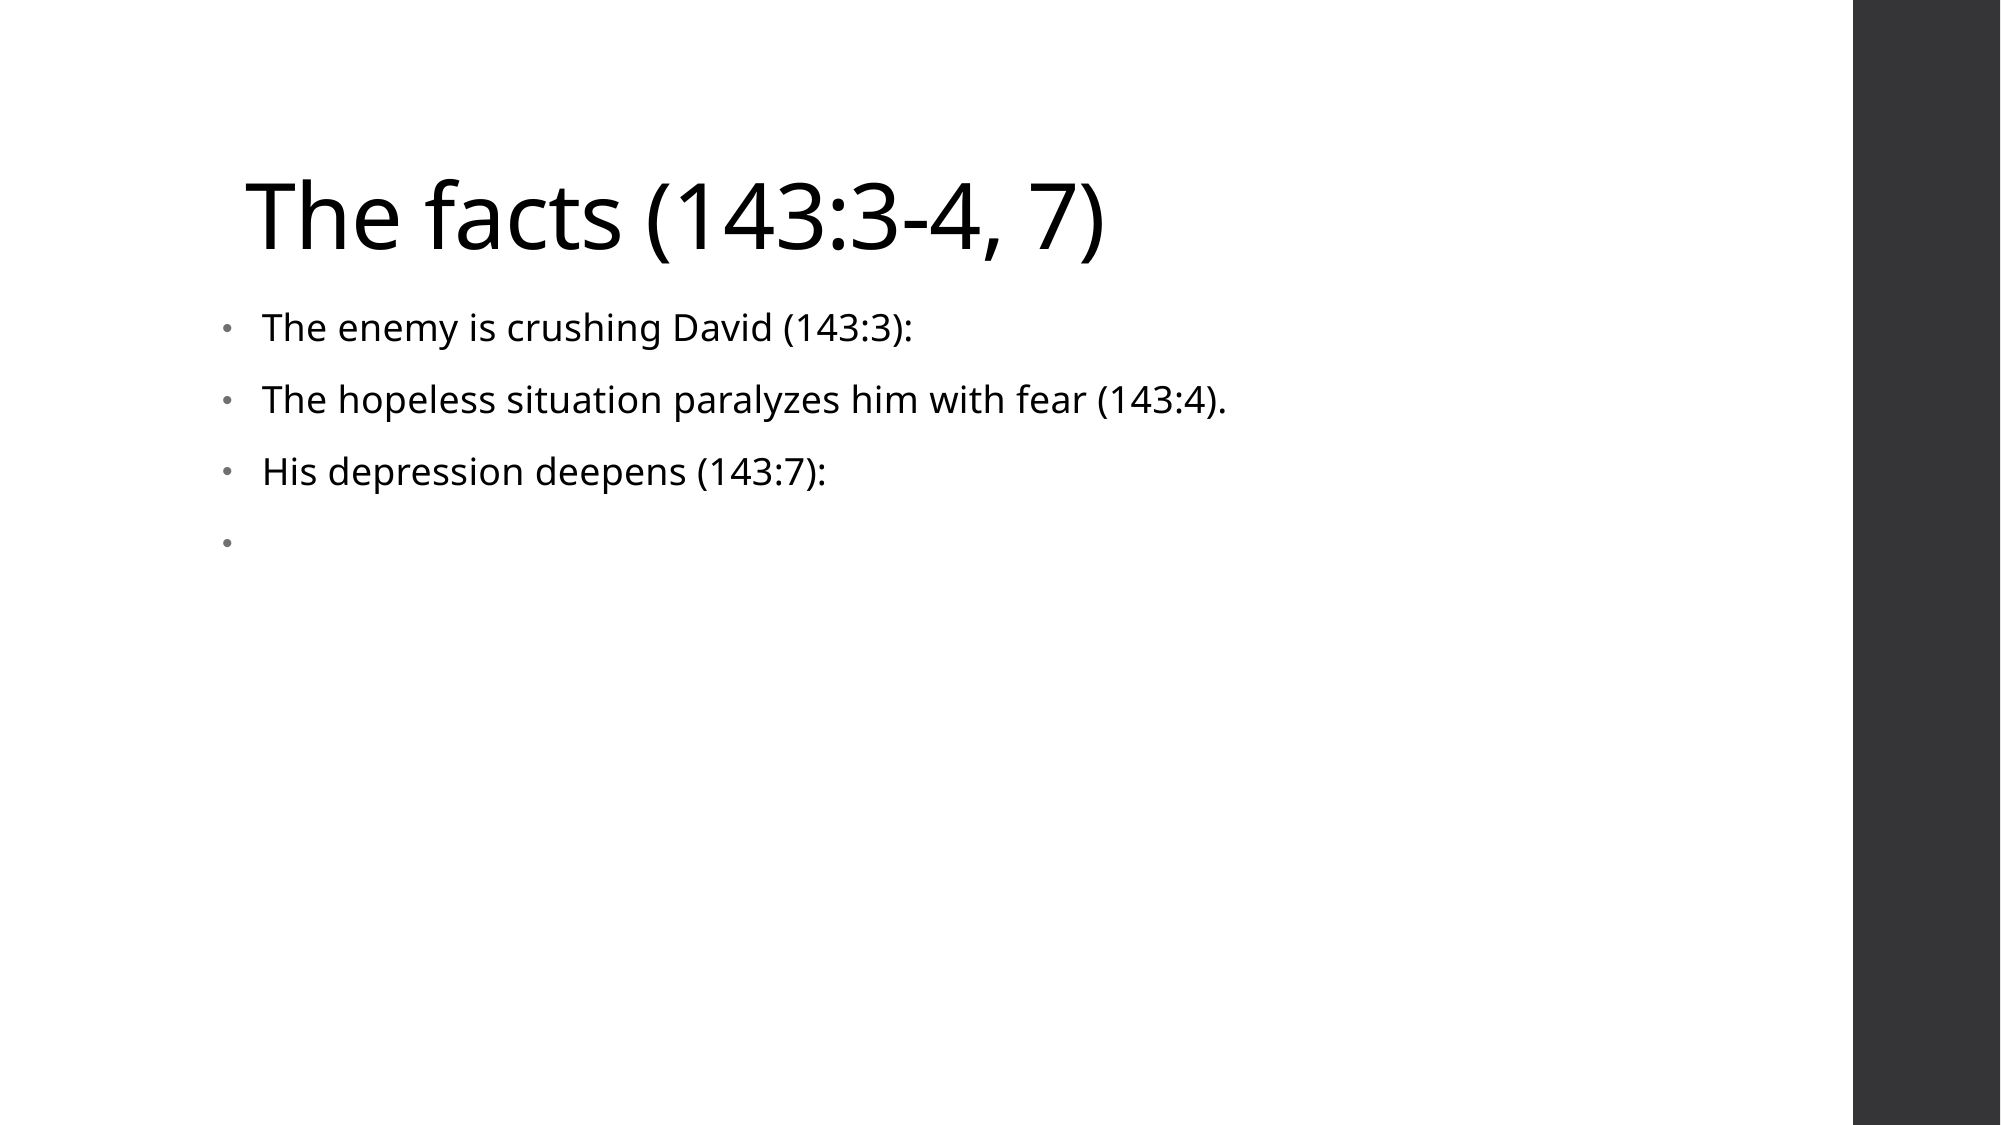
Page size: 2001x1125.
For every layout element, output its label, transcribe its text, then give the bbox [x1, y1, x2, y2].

title The facts (143:3-4, 7) [206, 60, 1797, 278]
list The enemy is crushing David (143:3): The hopeless situation paralyzes him with fear (143:4). His depression deepens (143:7): [206, 299, 1617, 1014]
